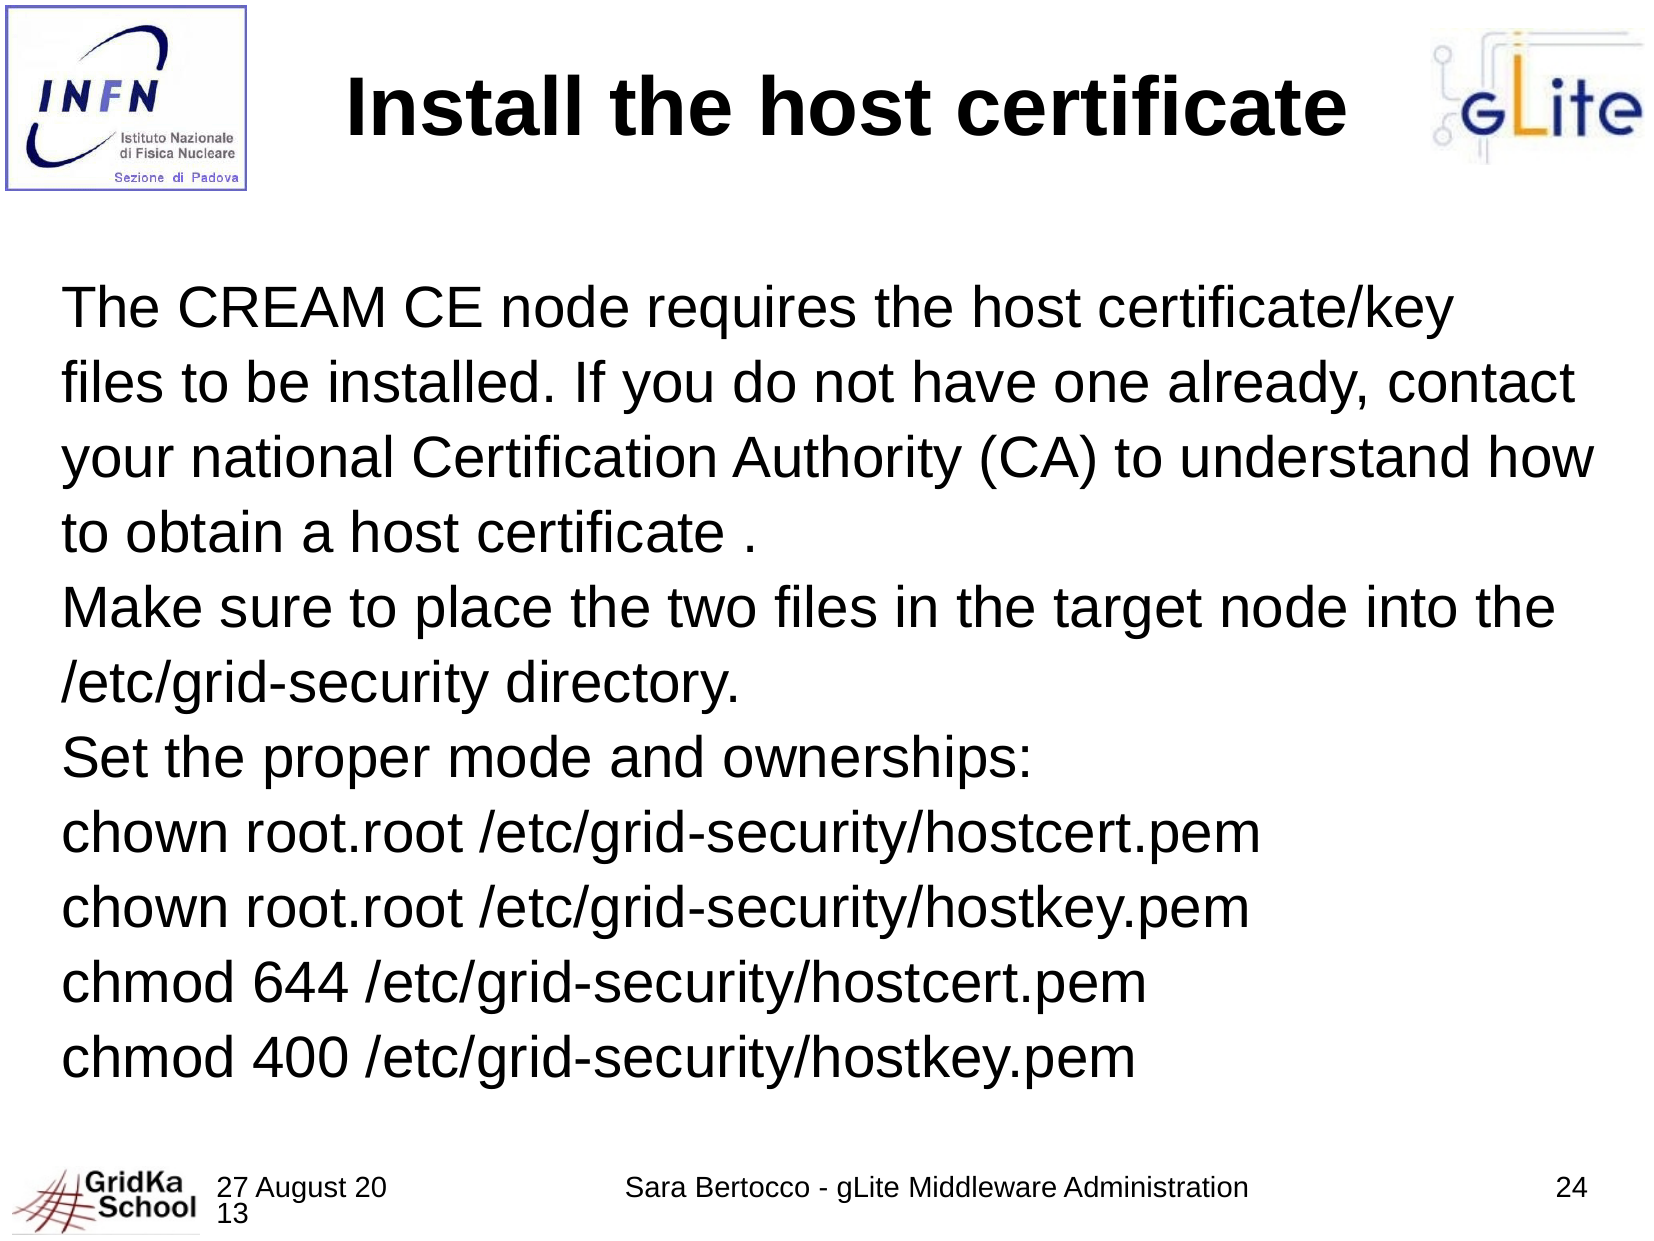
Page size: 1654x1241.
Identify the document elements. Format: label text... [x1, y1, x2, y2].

title Install the host certificate [247, 25, 1645, 188]
text_box The CREAM CE node requires the host certificate/key files to be installed. If you do not have one already, contact your national Certification Authority (CA) to understand how to obtain a host certificate . Make sure to place the two files in the target node into the /etc/grid-security directory. Set the proper mode and ownerships: chown root.root /etc/grid-security/hostcert.pem chown root.root /etc/grid-security/hostkey.pem chmod 644 /etc/grid-security/hostcert.pem chmod 400 /etc/grid-security/hostkey.pem [10, 257, 1629, 1097]
picture [12, 1166, 200, 1235]
picture [5, 5, 247, 191]
picture [1430, 28, 1645, 165]
